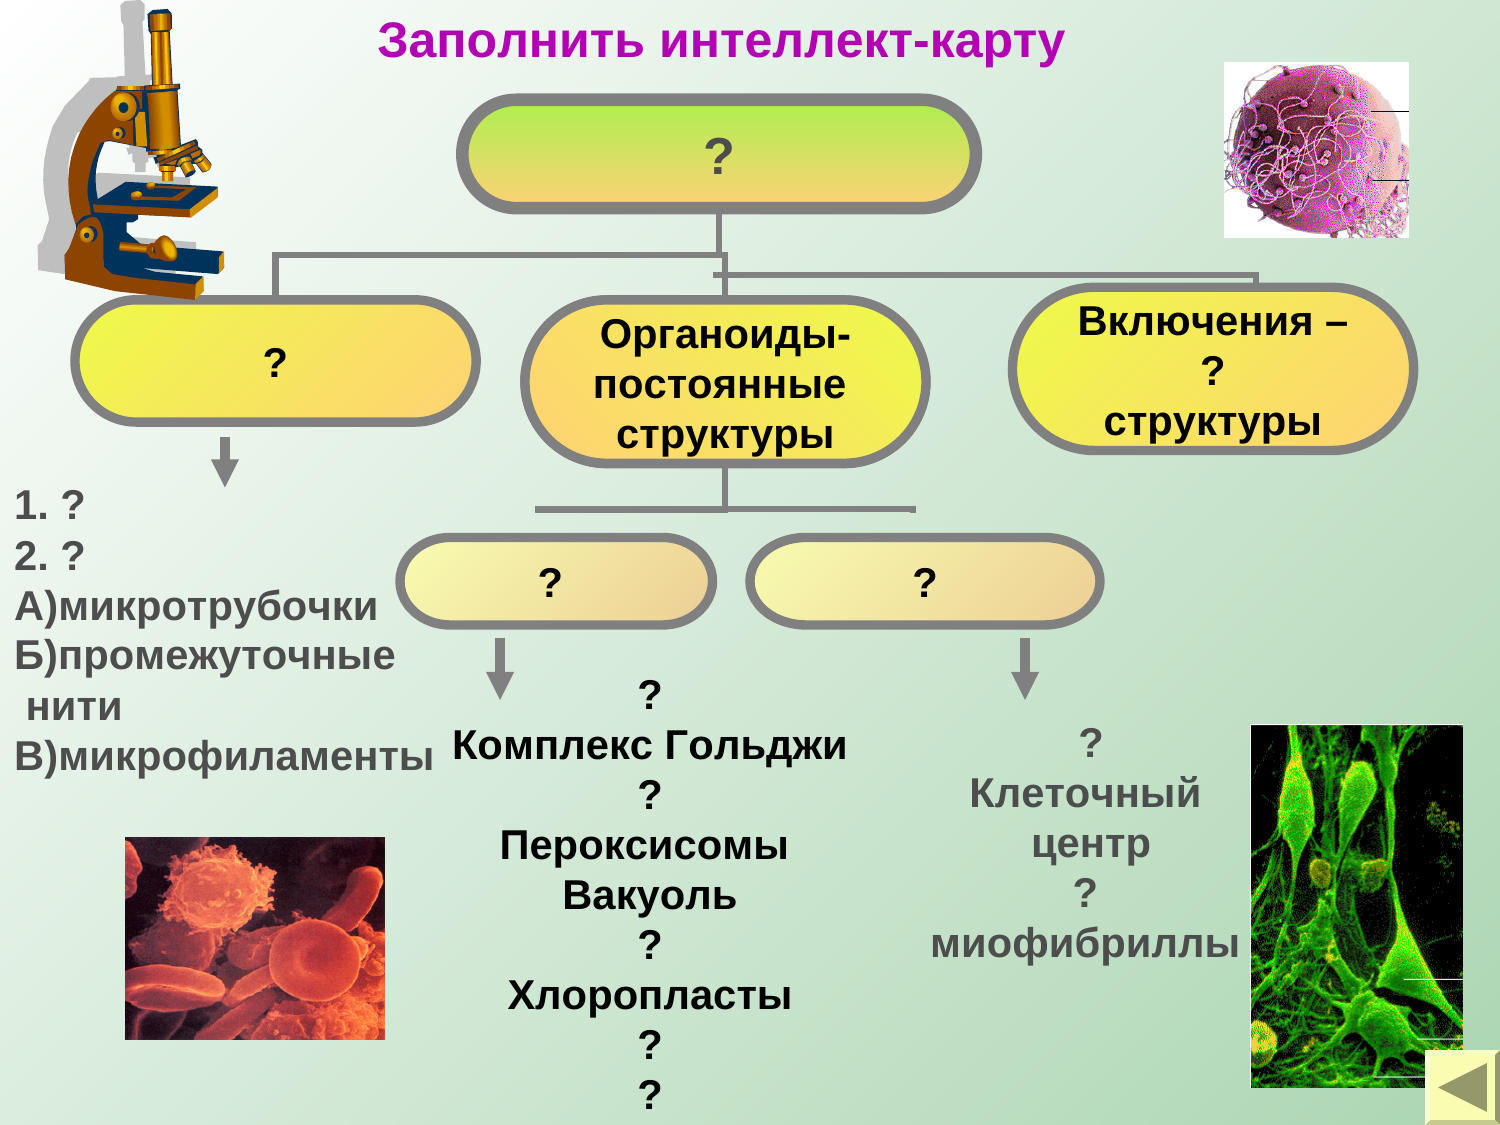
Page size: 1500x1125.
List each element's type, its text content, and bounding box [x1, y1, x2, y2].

picture [1250, 724, 1463, 1088]
text_box ? [749, 537, 1101, 625]
text_box 1. ? 2. ? А)микротрубочки Б)промежуточные нити В)микрофиламенты [0, 470, 450, 837]
text_box Органоиды- постоянные структуры [524, 299, 927, 464]
text_box Включения – ? структуры [1012, 287, 1414, 451]
text_box ? [74, 299, 477, 423]
text_box ? Клеточный центр ? миофибриллы [915, 708, 1267, 974]
picture [37, 0, 225, 300]
picture [1224, 62, 1409, 238]
text_box [1427, 1050, 1500, 1125]
text_box ? [450, 537, 713, 625]
text_box ? Комплекс Гольджи ? Пероксисомы Вакуоль ? Хлоропласты ? ? [437, 659, 864, 1125]
picture [125, 837, 385, 1040]
text_box Заполнить интеллект-карту [362, 0, 1081, 76]
text_box ? [462, 99, 976, 209]
